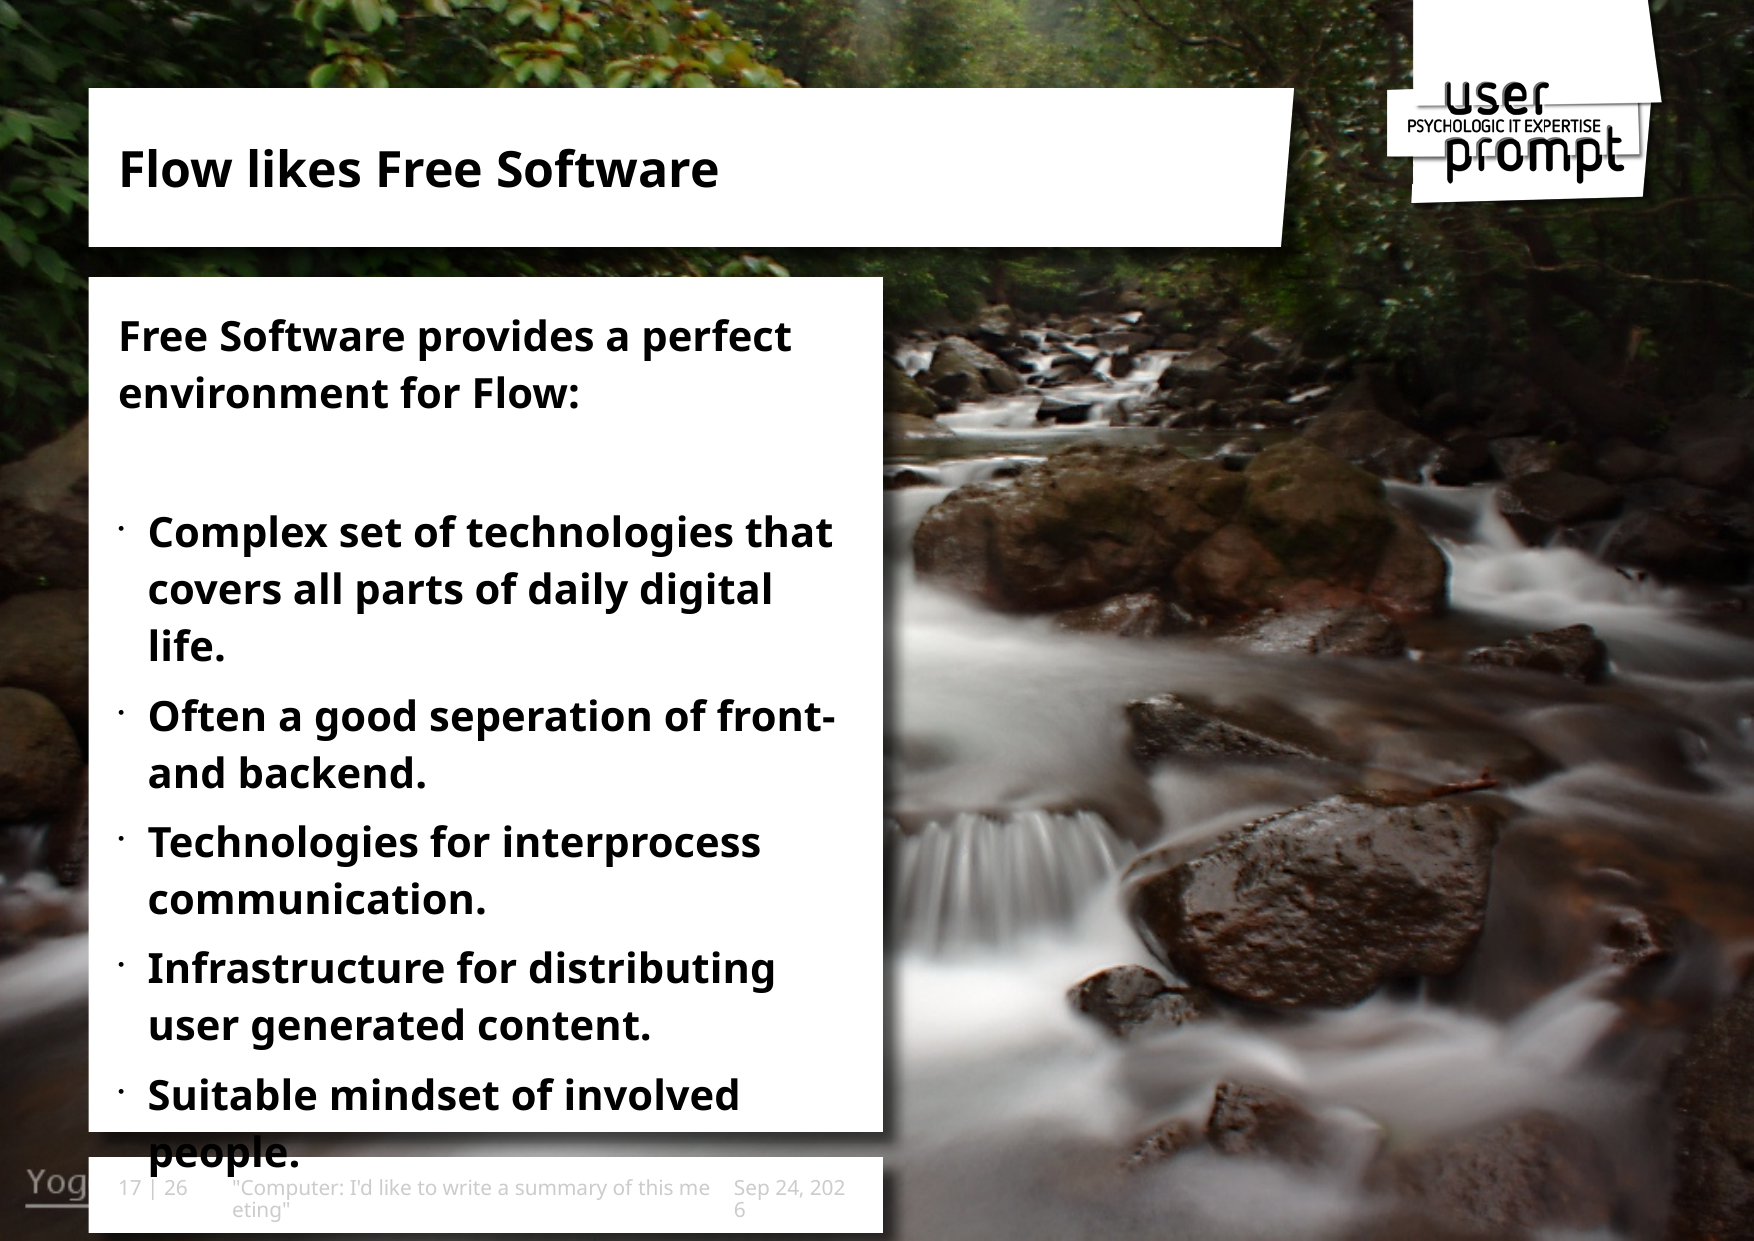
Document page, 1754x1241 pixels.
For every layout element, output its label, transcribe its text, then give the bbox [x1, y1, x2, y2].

title Flow likes Free Software [88, 88, 1288, 249]
list Free Software provides a perfect environment for Flow: Complex set of technologies that covers all parts of daily digital life. Often a good seperation of front- and backend. Technologies for interprocess communication. Infrastructure for distributing user generated content. Suitable mindset of involved people. [88, 277, 880, 1128]
picture [0, 0, 1754, 1241]
